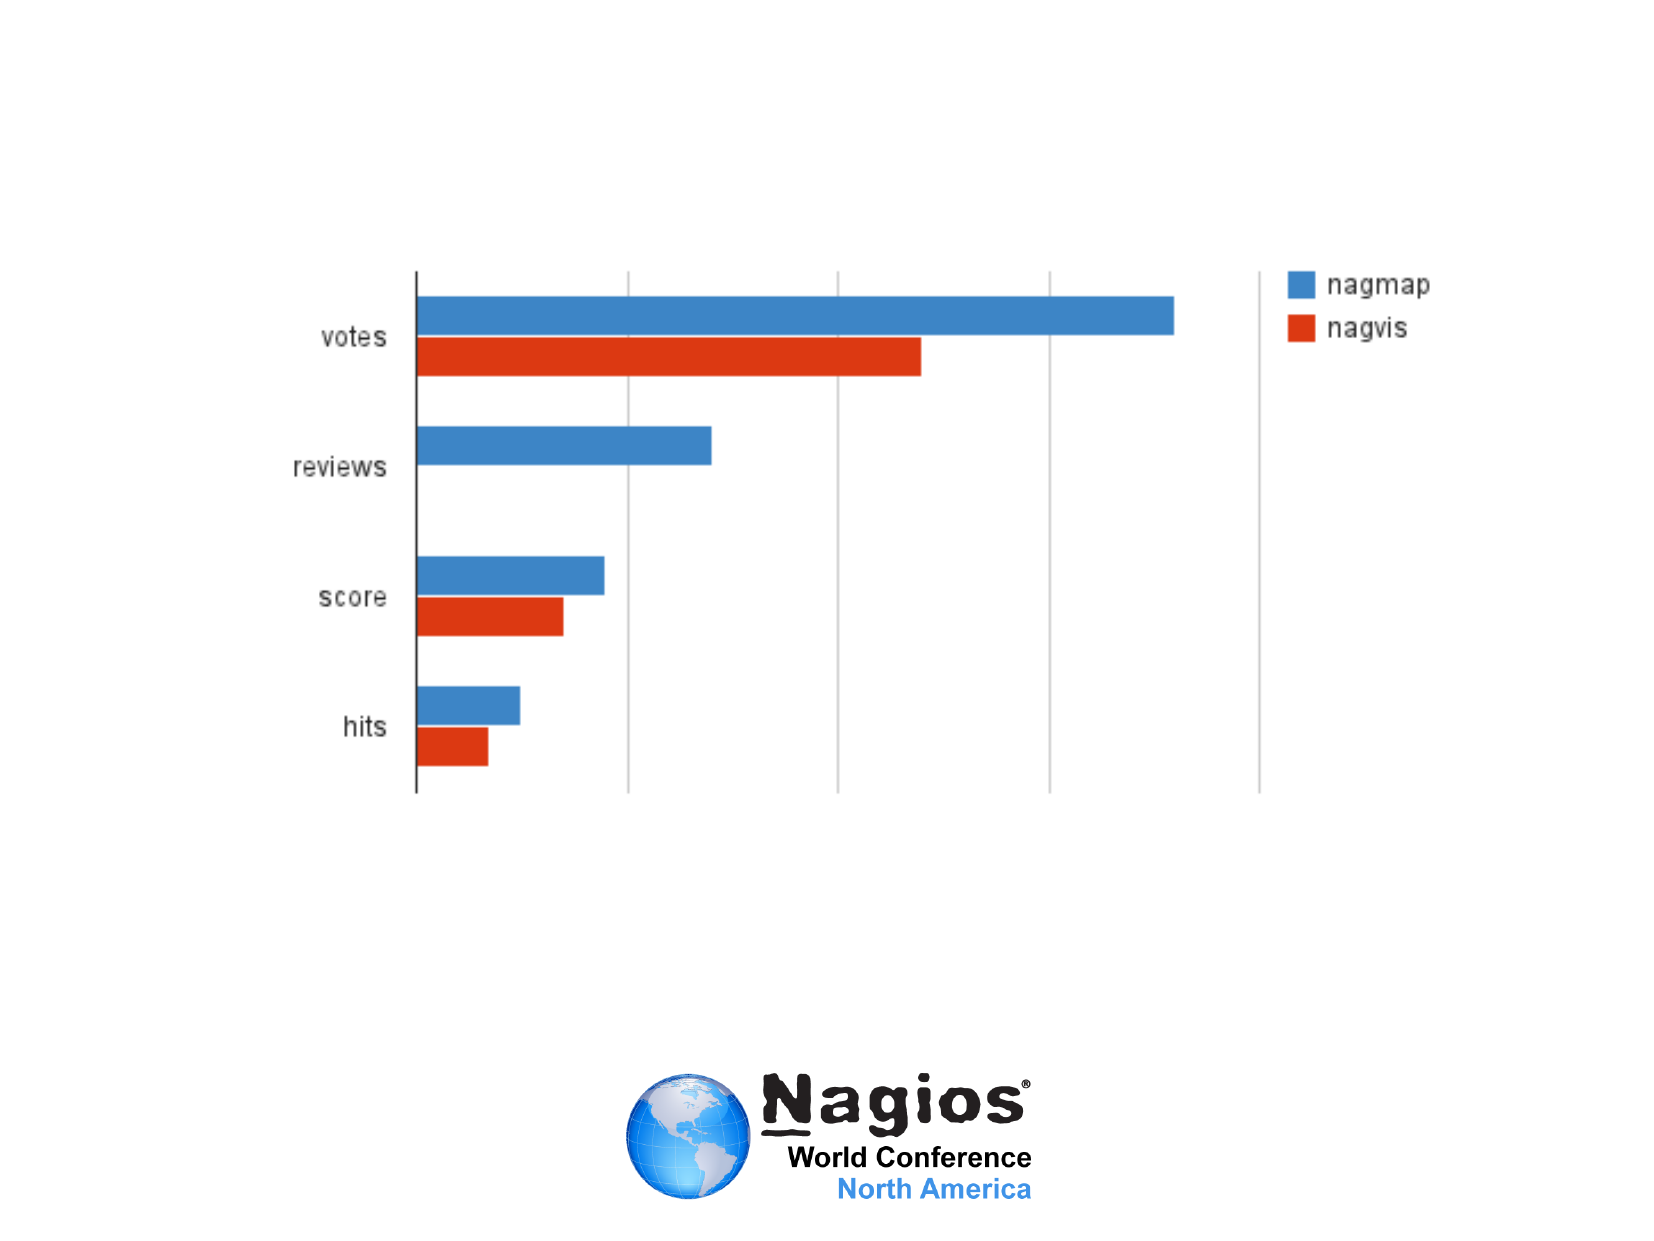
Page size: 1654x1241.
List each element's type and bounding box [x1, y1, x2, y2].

picture [154, 110, 1521, 956]
picture [626, 1072, 1032, 1226]
